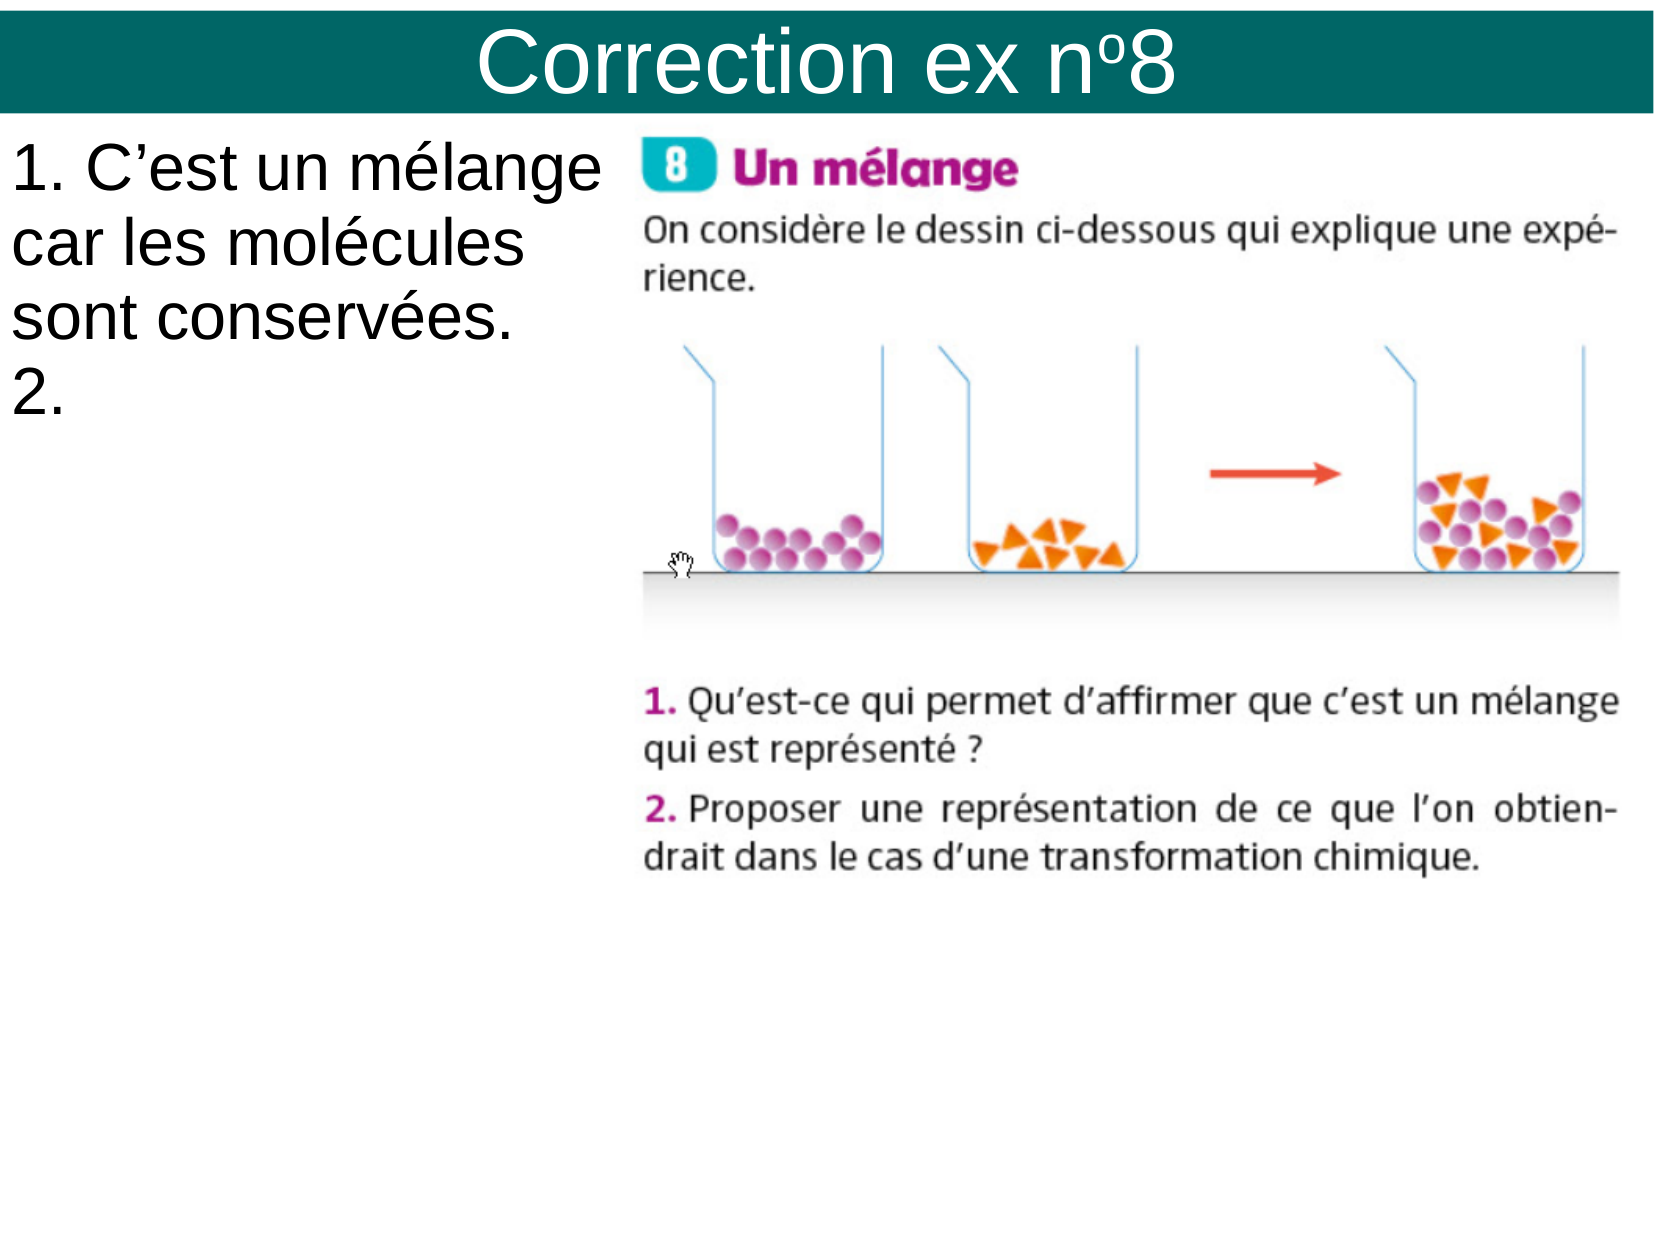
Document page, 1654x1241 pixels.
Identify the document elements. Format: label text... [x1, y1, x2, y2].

subtitle 1. C’est un mélange car les molécules sont conservées. 2. [11, 129, 1642, 1229]
picture [623, 120, 1654, 910]
title Correction ex no8 [0, 10, 1654, 114]
